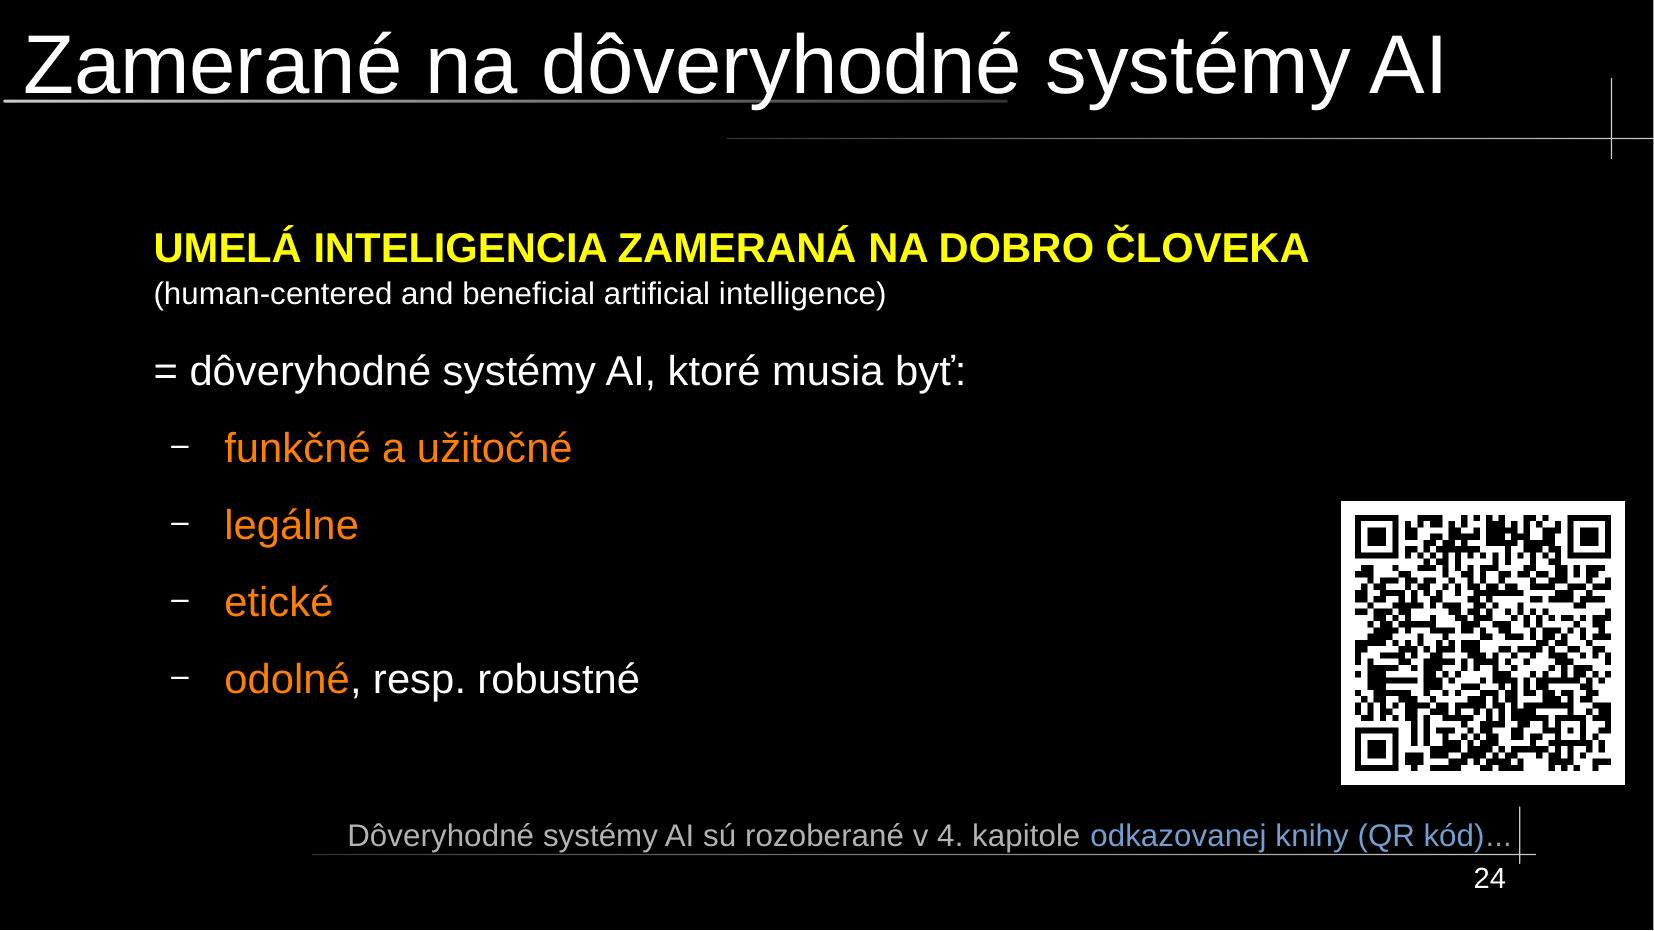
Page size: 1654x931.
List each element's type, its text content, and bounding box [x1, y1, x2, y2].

title Zamerané na dôveryhodné systémy AI [23, 11, 1589, 119]
title Dôveryhodné systémy AI sú rozoberané v 4. kapitole odkazovanej knihy (QR kód)... [29, 800, 1512, 871]
list UMELÁ INTELIGENCIA ZAMERANÁ NA DOBRO ČLOVEKA (human-centered and beneficial artificial intelligence) = dôveryhodné systémy AI, ktoré musia byť: funkčné a užitočné legálne etické odolné, resp. robustné [82, 217, 1571, 758]
picture [1341, 501, 1625, 785]
